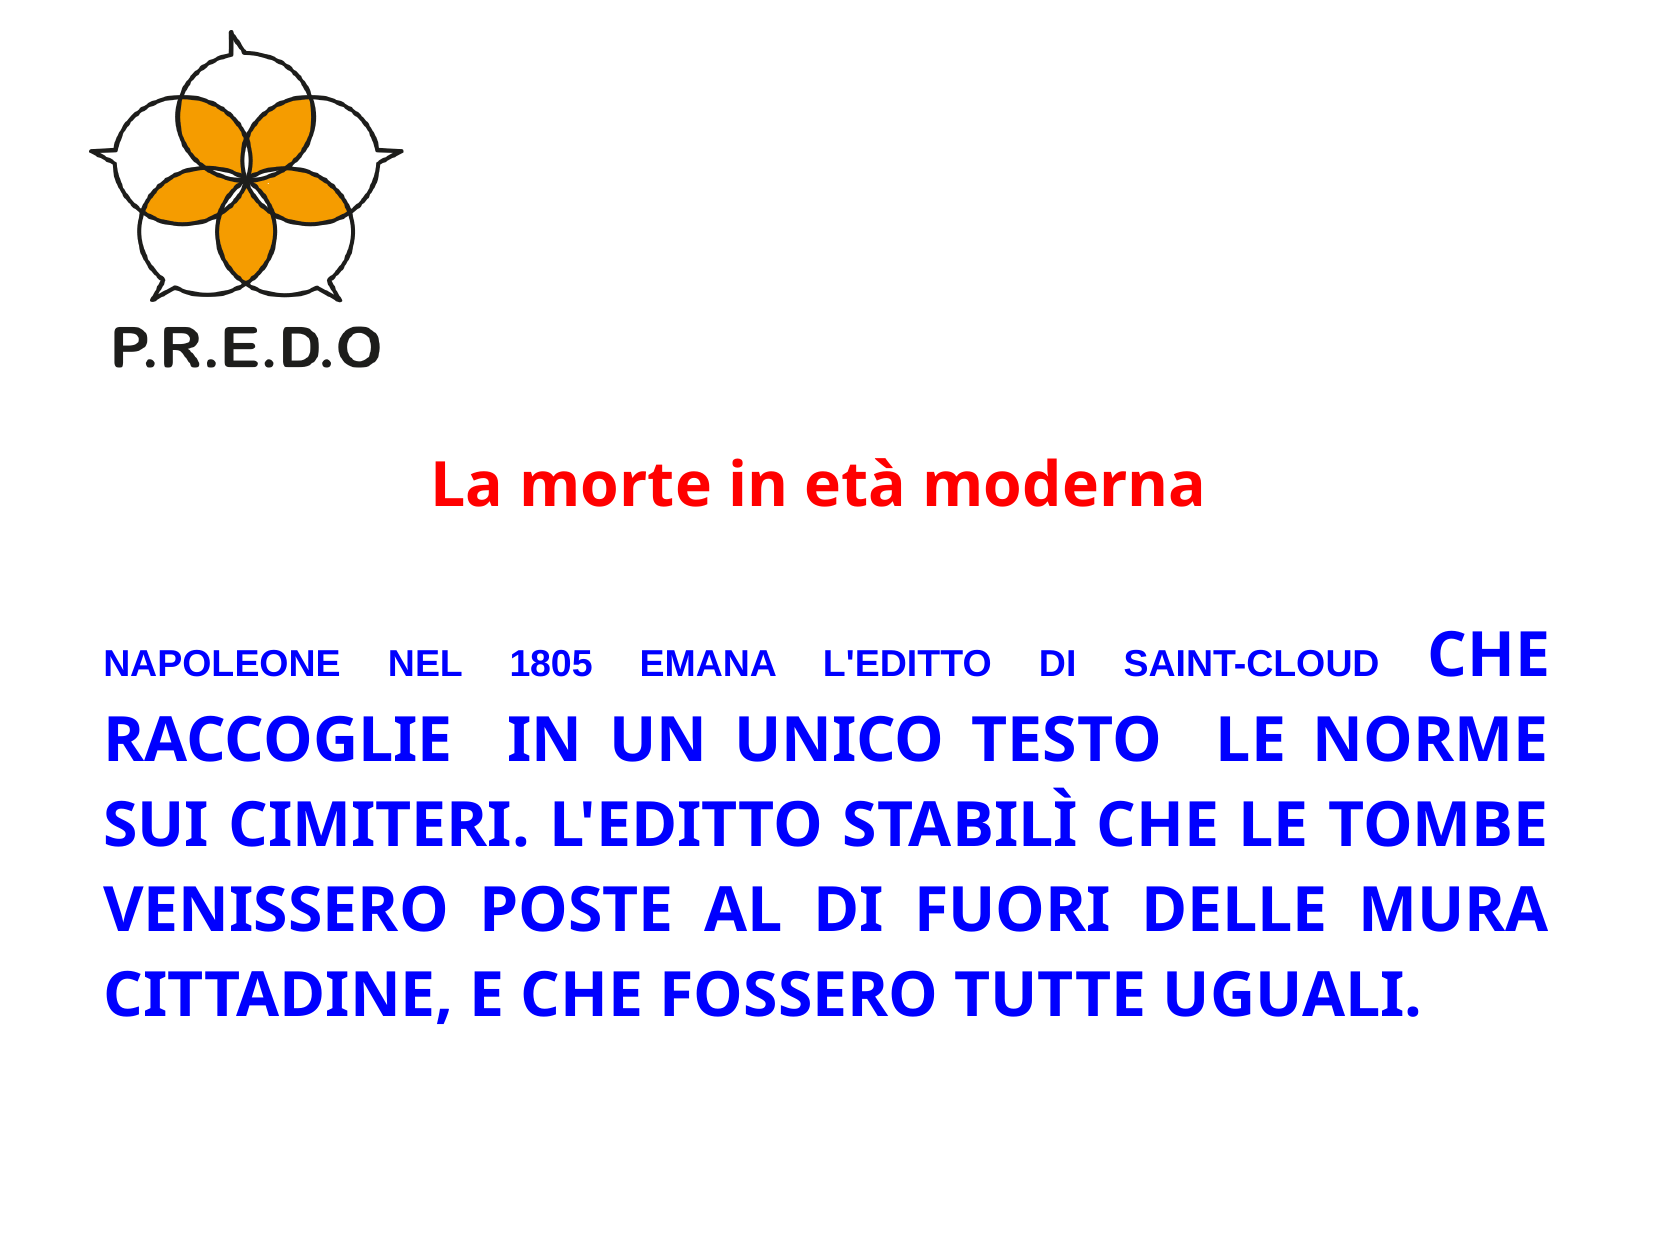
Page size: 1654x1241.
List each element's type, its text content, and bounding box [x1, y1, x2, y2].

picture [88, 29, 404, 368]
text_box La morte in età moderna NAPOLEONE NEL 1805 EMANA L'EDITTO DI SAINT-CLOUD CHE RACCOGLIE IN UN UNICO TESTO LE NORME SUI CIMITERI. L'EDITTO STABILÌ CHE LE TOMBE VENISSERO POSTE AL DI FUORI DELLE MURA CITTADINE, E CHE FOSSERO TUTTE UGUALI. [88, 177, 1565, 1241]
